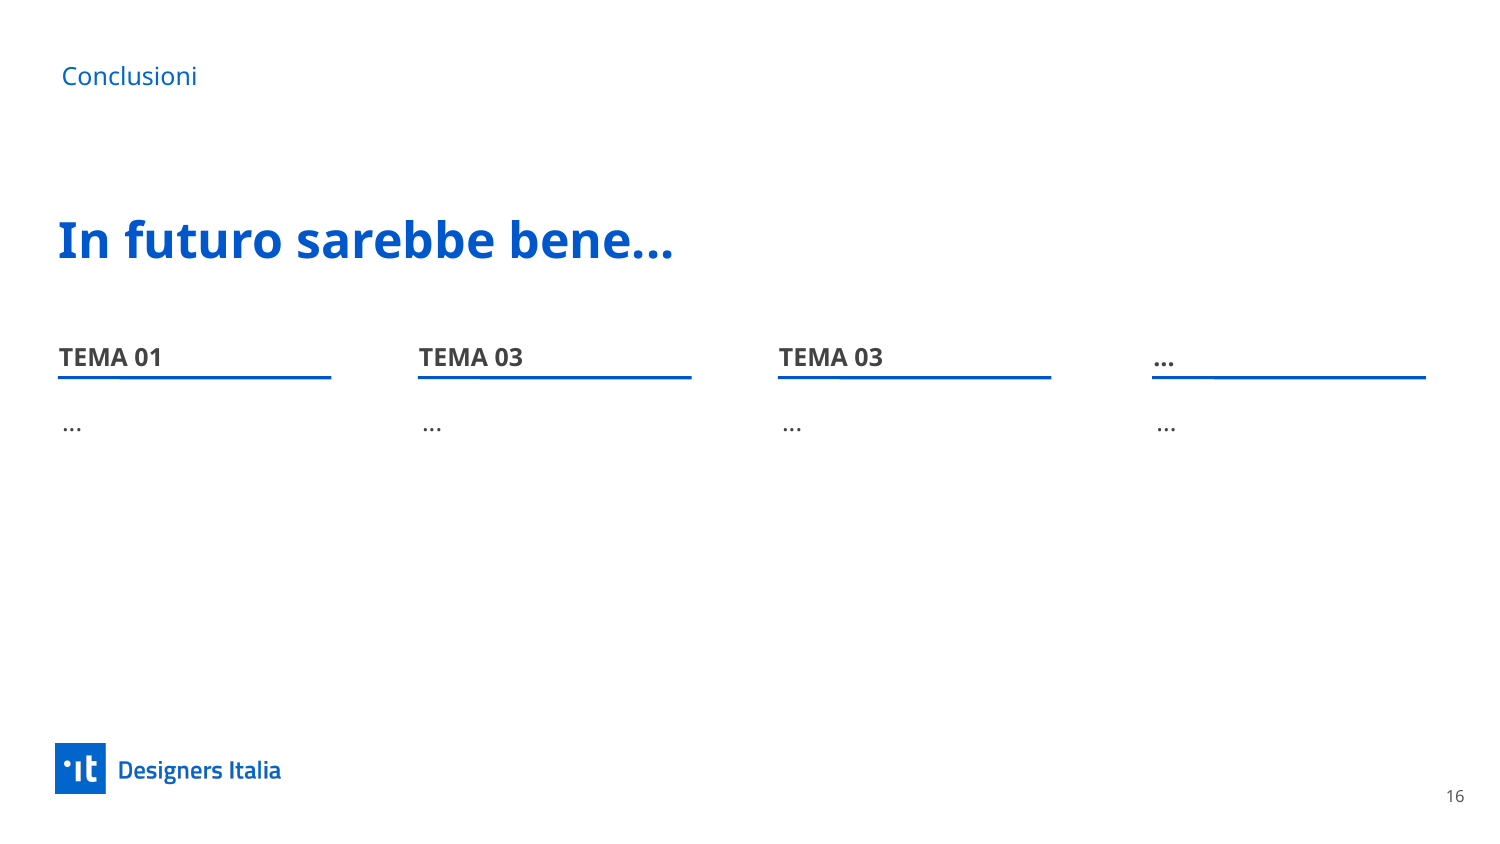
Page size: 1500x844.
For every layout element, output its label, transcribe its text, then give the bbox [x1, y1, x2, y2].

text_box Conclusioni [46, 52, 684, 99]
text_box ... [47, 386, 318, 691]
text_box TEMA 03 [763, 326, 924, 373]
text_box TEMA 01 [43, 326, 204, 373]
text_box ... [1138, 326, 1298, 373]
picture [55, 743, 294, 794]
text_box TEMA 03 [403, 326, 564, 373]
text_box ... [1141, 386, 1412, 691]
text_box ... [767, 386, 1062, 691]
text_box In futuro sarebbe bene... [43, 193, 994, 270]
text_box ... [407, 386, 702, 691]
slide_number <number> [1389, 764, 1480, 830]
